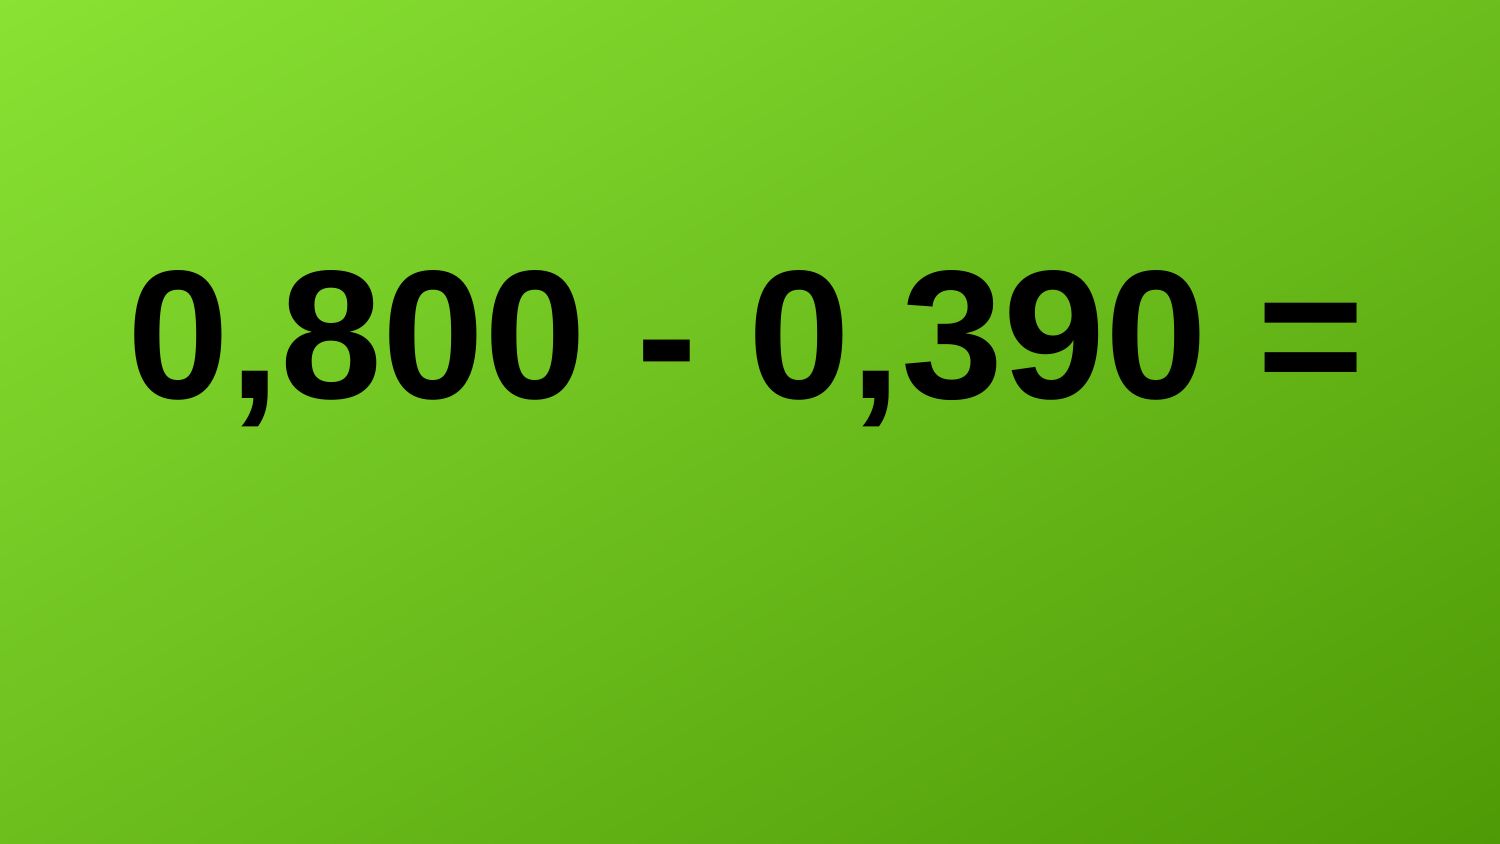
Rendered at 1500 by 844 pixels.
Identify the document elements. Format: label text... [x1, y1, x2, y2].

title 0,800 - 0,390 = [112, 259, 1388, 450]
